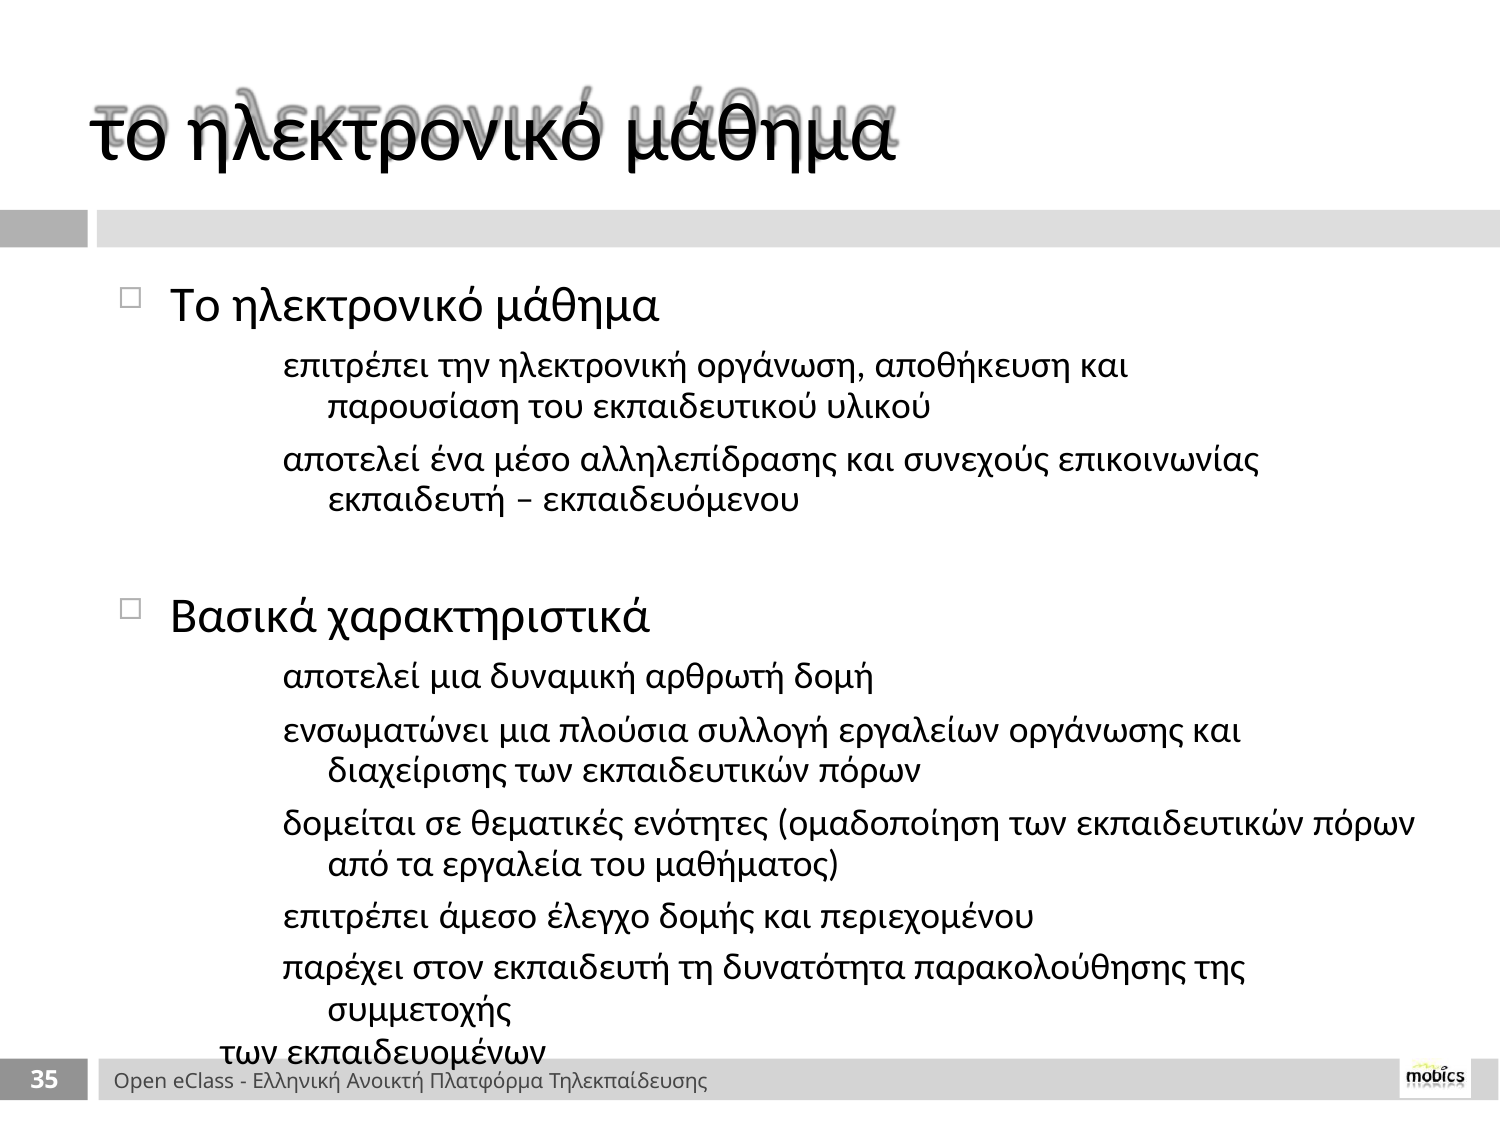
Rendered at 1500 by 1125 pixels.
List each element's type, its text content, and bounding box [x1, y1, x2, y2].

text_box [799, 165, 809, 172]
text_box [434, 1058, 444, 1062]
text_box 35 [26, 1063, 62, 1093]
text_box [226, 165, 381, 172]
title το ηλεκτρονικό μάθημα [89, 77, 1411, 165]
text_box Open eClass - Ελληνική Ανοικτή Πλατφόρμα Τηλεκπαίδευσης [111, 1068, 753, 1094]
text_box [815, 165, 973, 172]
text_box [377, 1058, 387, 1062]
text_box [40, 37, 973, 172]
text_box Το ηλεκτρονικό μάθημα επιτρέπει την ηλεκτρονική οργάνωση, αποθήκευση και παρουσίαση του εκπαιδευτικού υλικού αποτελεί ένα μέσο αλληλεπίδρασης και συνεχούς επικοινωνίας εκπαιδευτή – εκπαιδευόμενου Βασικά χαρακτηριστικά αποτελεί μια δυναμική αρθρωτή δομή ενσωματώνει μια πλούσια συλλογή εργαλείων οργάνωσης και διαχείρισης των εκπαιδευτικών πόρων δομείται σε θεματικές ενότητες (ομαδοποίηση των εκπαιδευτικών πόρων από τα εργαλεία του μαθήματος) επιτρέπει άμεσο έλεγχο δομής και περιεχομένου παρέχει στον εκπαιδευτή τη δυνατότητα παρακολούθησης της συμμετοχής των εκπαιδευομένων [113, 271, 1421, 1021]
text_box [635, 165, 792, 172]
text_box [98, 1058, 1499, 1101]
text_box [388, 165, 629, 172]
text_box [0, 1058, 88, 1101]
